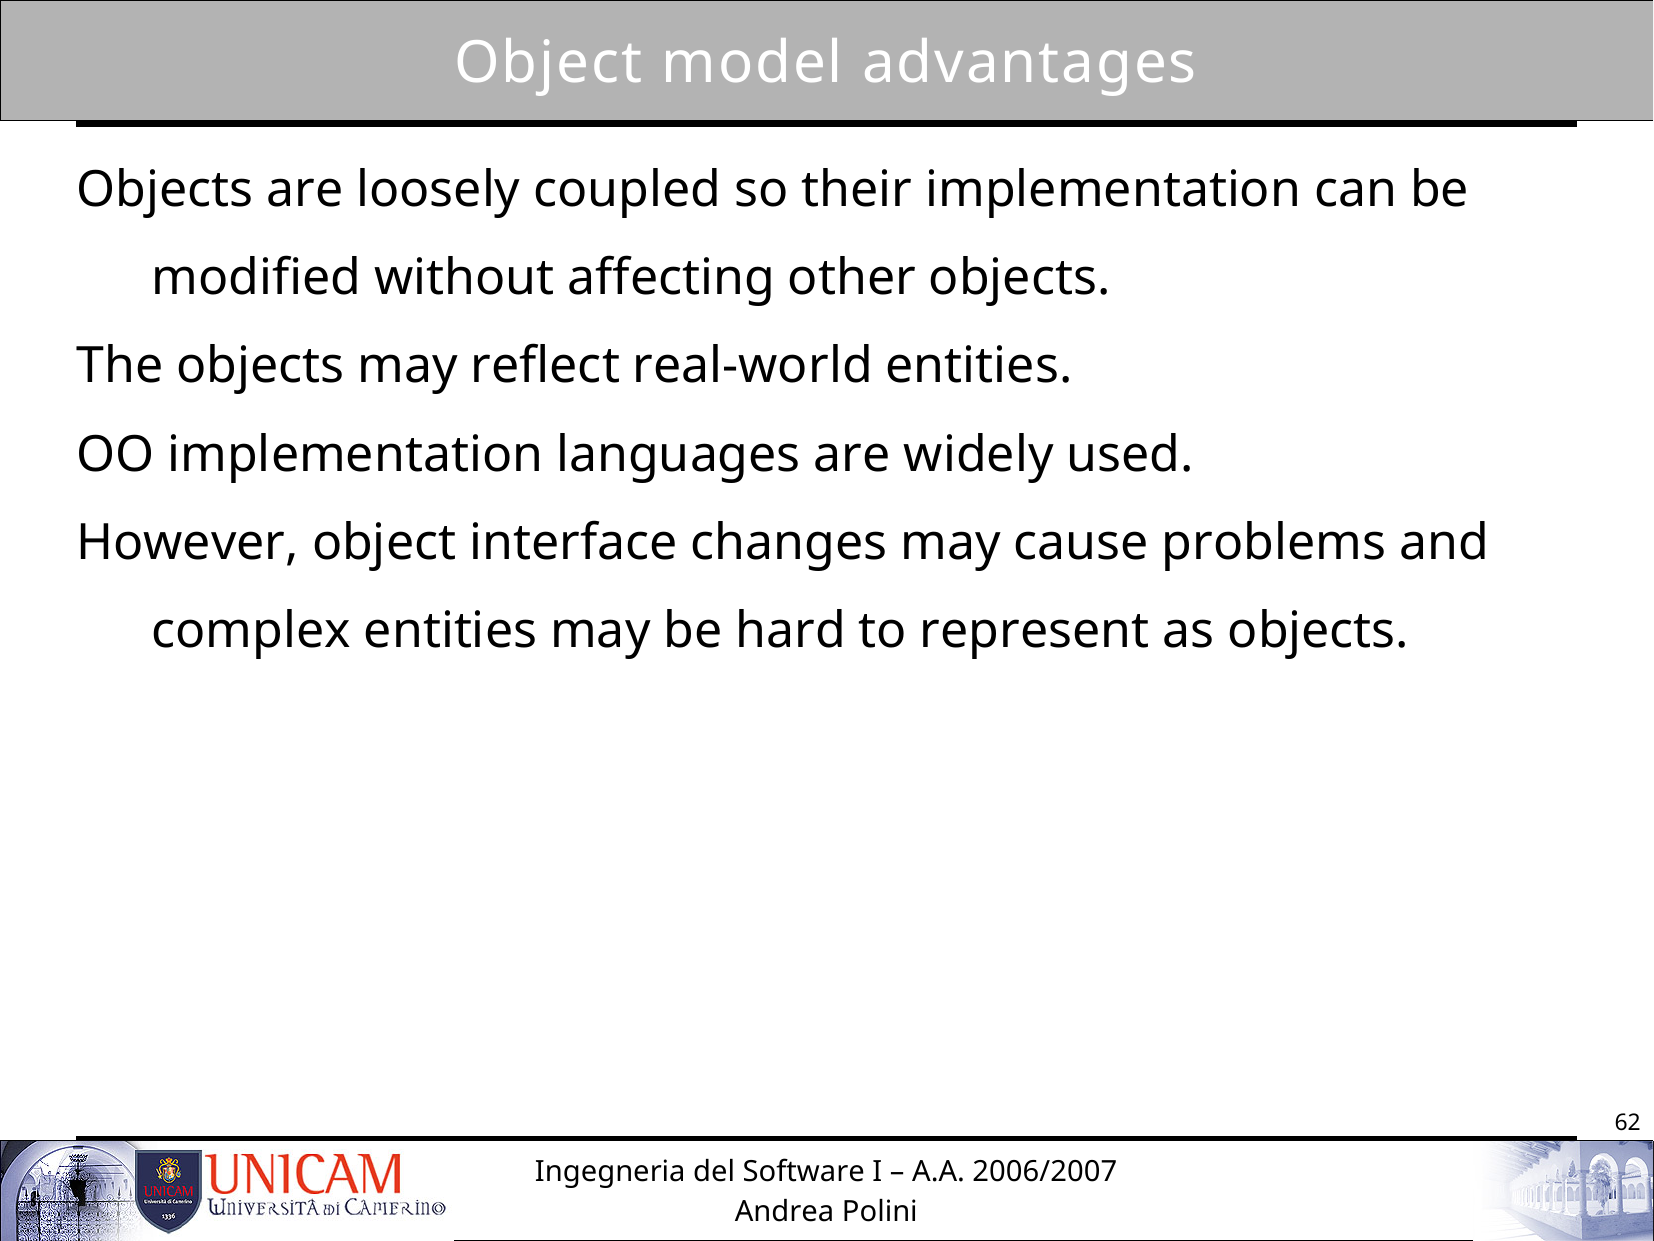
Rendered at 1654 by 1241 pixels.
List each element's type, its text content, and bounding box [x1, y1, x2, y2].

picture [0, 1141, 454, 1241]
picture [1473, 1141, 1654, 1241]
title Object model advantages [0, 0, 1653, 121]
list Objects are loosely coupled so their implementation can be modified without affecting other objects. The objects may reflect real-world entities. OO implementation languages are widely used. However, object interface changes may cause problems and complex entities may be hard to represent as objects. [76, 152, 1577, 671]
